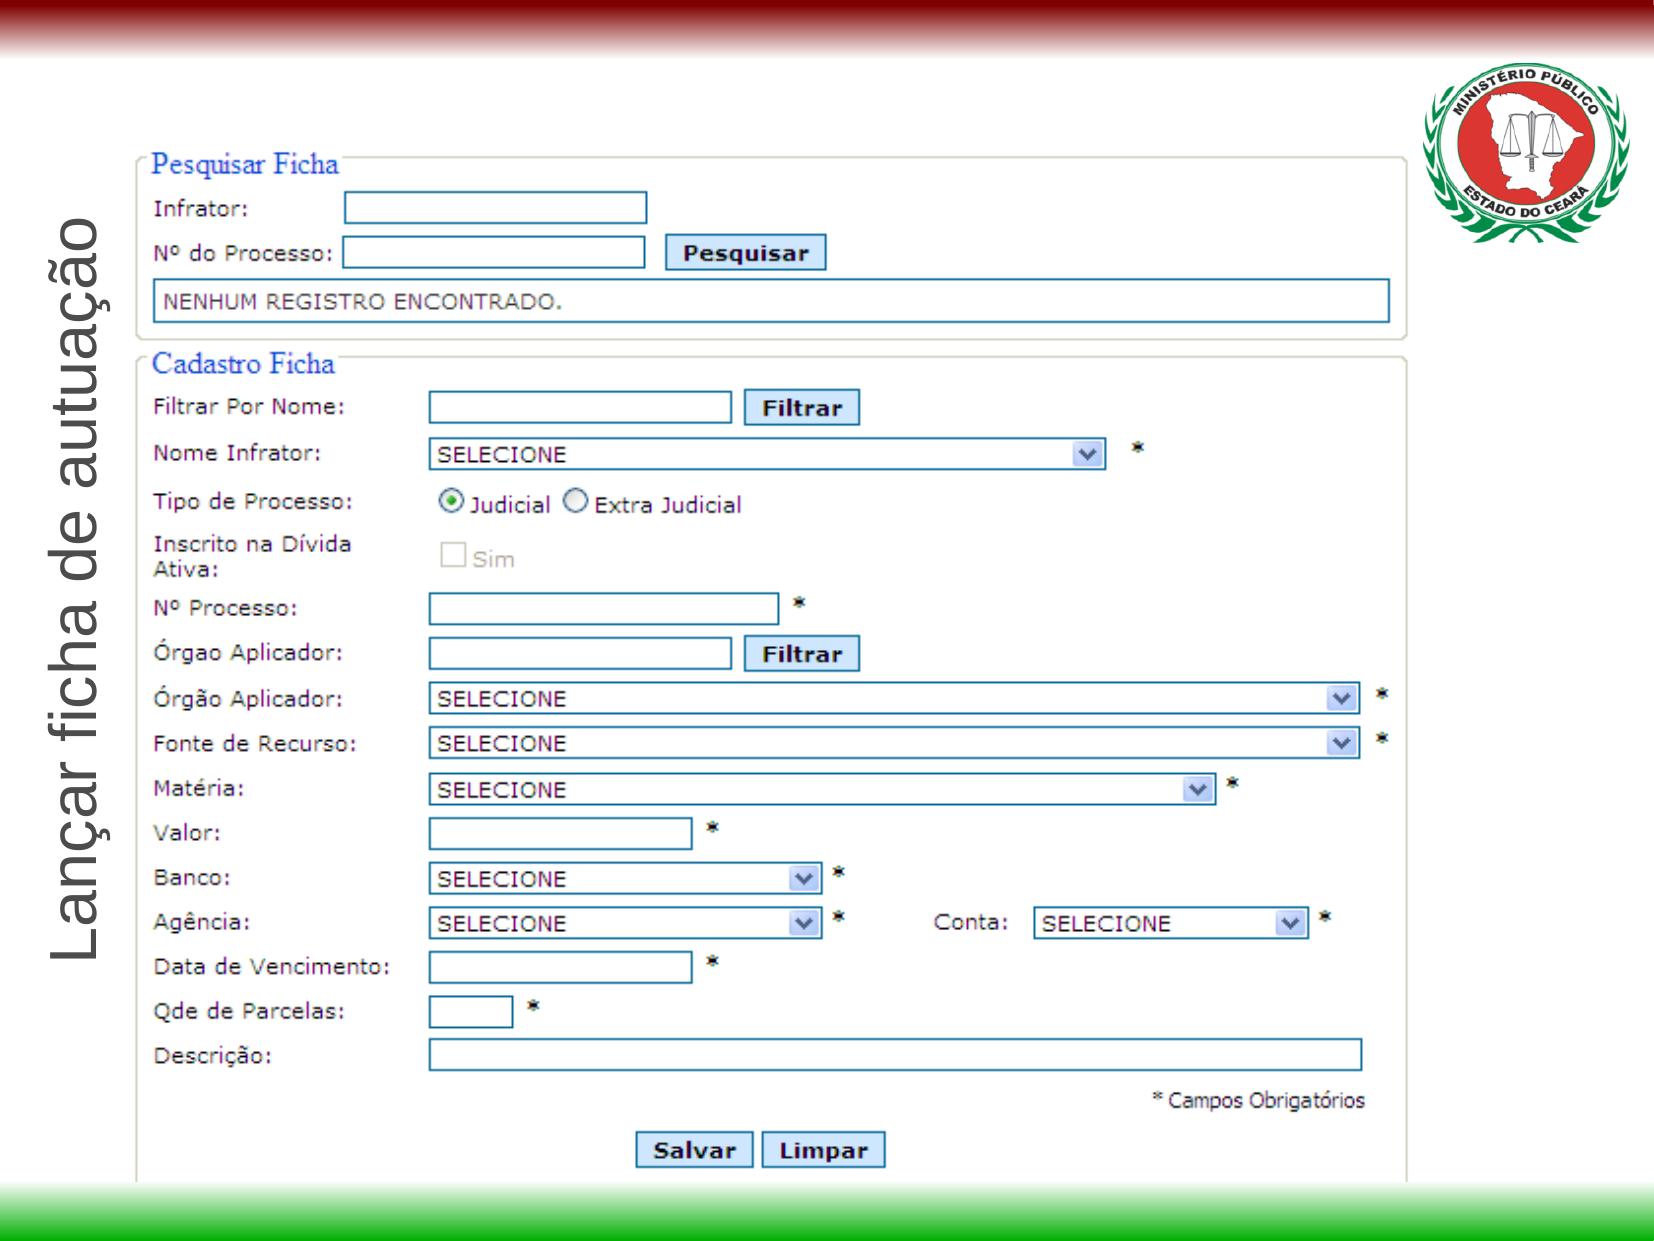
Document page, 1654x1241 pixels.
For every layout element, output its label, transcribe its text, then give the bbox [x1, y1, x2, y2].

title Lançar ficha de autuação [0, 0, 148, 1241]
picture [128, 147, 1418, 1182]
picture [1423, 63, 1630, 243]
